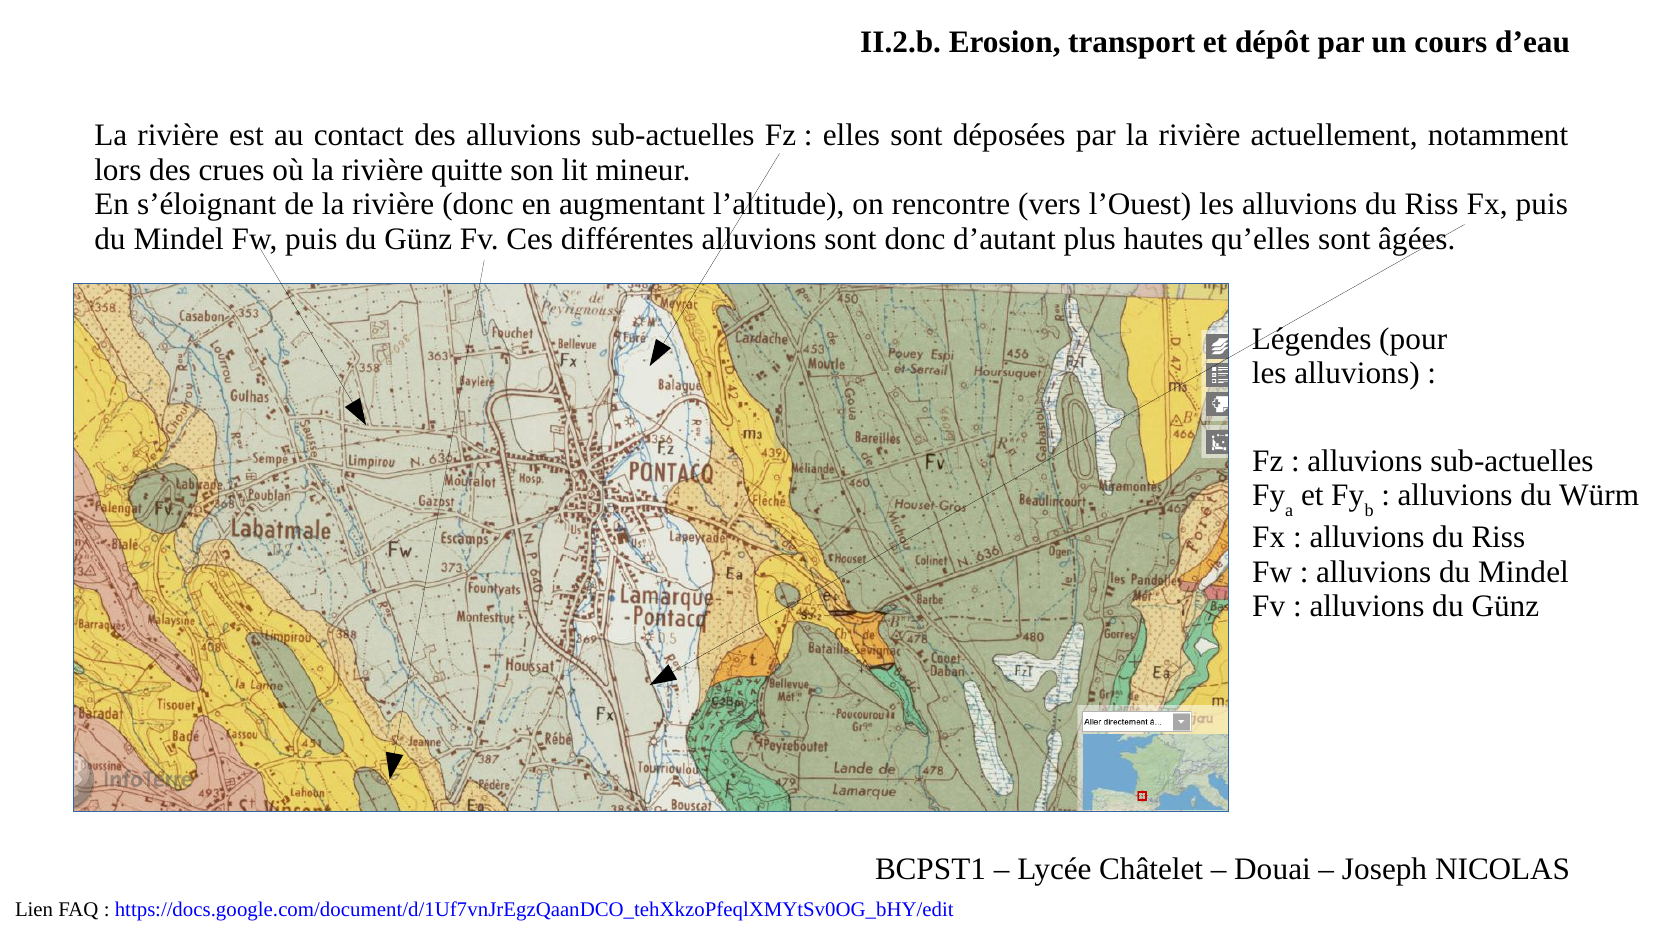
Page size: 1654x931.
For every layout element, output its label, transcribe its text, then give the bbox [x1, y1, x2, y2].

text_box Lien FAQ : https://docs.google.com/document/d/1Uf7vnJrEgzQaanDCO_tehXkzoPfeqlXMYtSv0OG_bHY/edit [0, 897, 993, 931]
text_box La rivière est au contact des alluvions sub-actuelles Fz : elles sont déposées par la rivière actuellement, notamment lors des crues où la rivière quitte son lit mineur. En s’éloignant de la rivière (donc en augmentant l’altitude), on rencontre (vers l’Ouest) les alluvions du Riss Fx, puis du Mindel Fw, puis du Günz Fv. Ces différentes alluvions sont donc d’autant plus hautes qu’elles sont âgées. [94, 118, 1571, 367]
picture [73, 283, 1229, 812]
text_box Légendes (pour les alluvions) : [1251, 320, 1453, 393]
text_box Légendes (pour les alluvions) : [1251, 320, 1293, 344]
text_box BCPST1 – Lycée Châtelet – Douai – Joseph NICOLAS [637, 832, 1571, 905]
text_box II.2.b. Erosion, transport et dépôt par un cours d’eau [637, 5, 1571, 78]
text_box Fz : alluvions sub-actuelles Fya et Fyb : alluvions du Würm Fx : alluvions du Riss Fw : alluvions du Mindel Fv : alluvions du Günz [1252, 443, 1654, 624]
